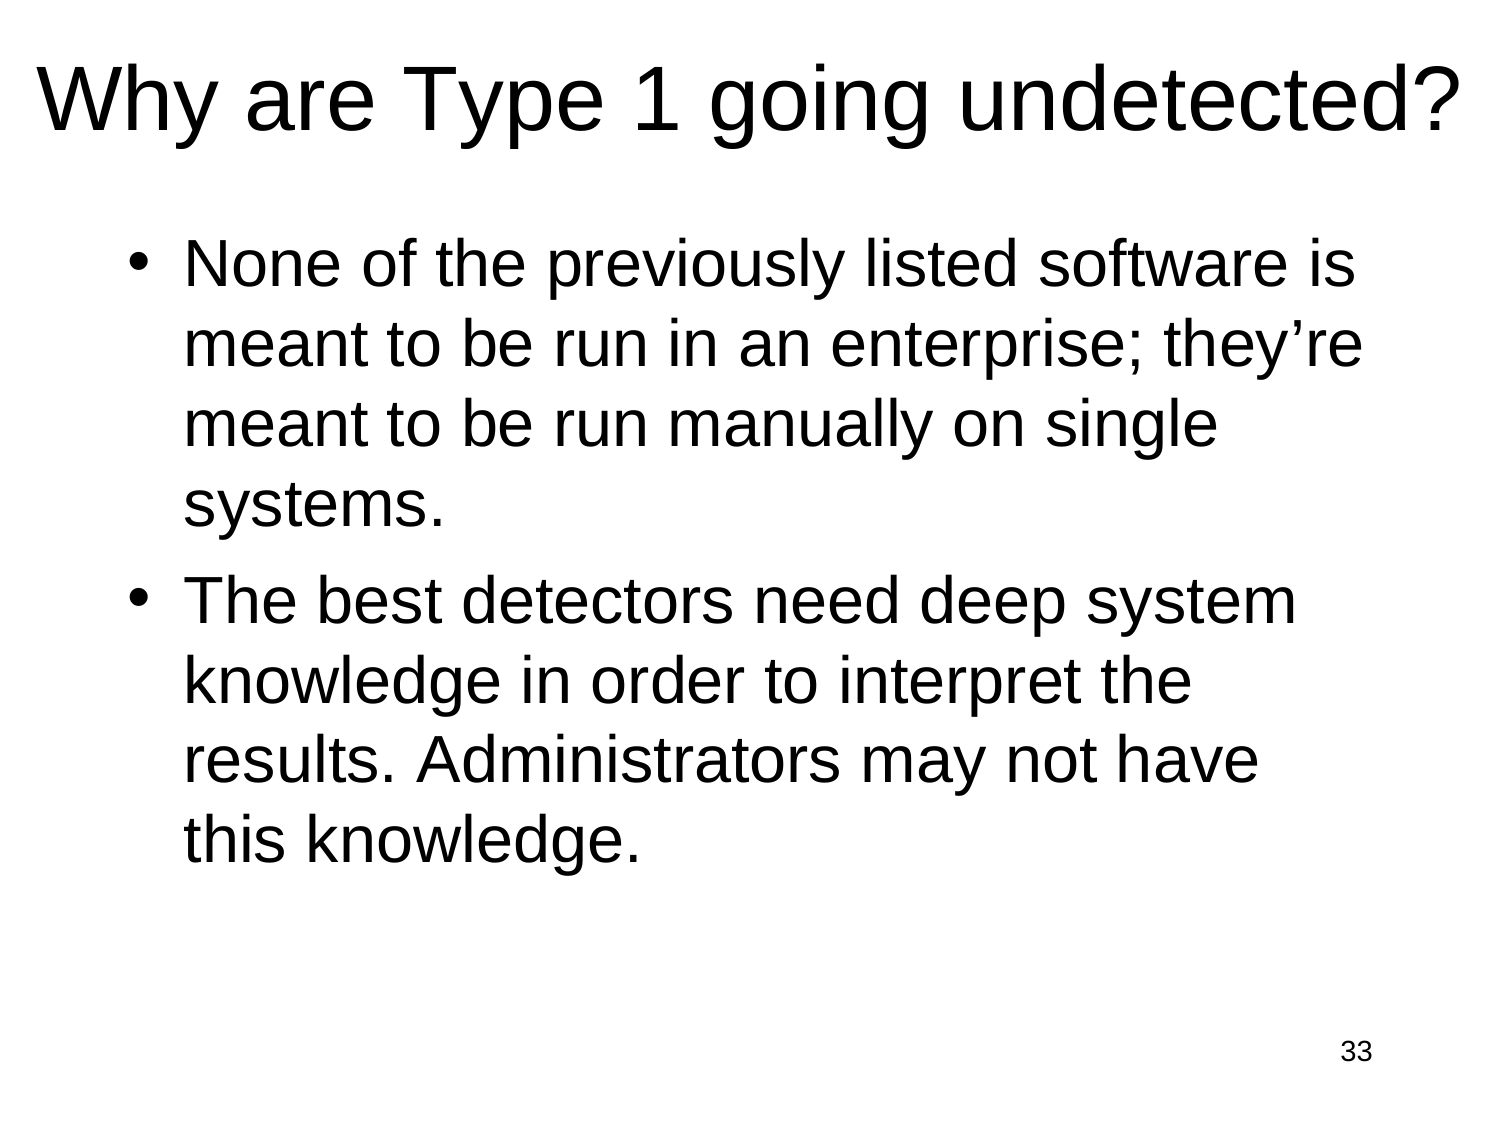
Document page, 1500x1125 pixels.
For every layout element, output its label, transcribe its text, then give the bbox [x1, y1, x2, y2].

title Why are Type 1 going undetected? [0, 0, 1500, 188]
text_box <number> [1074, 1025, 1388, 1101]
list None of the previously listed software is meant to be run in an enterprise; they’re meant to be run manually on single systems. The best detectors need deep system knowledge in order to interpret the results. Administrators may not have this knowledge. [112, 212, 1388, 1000]
